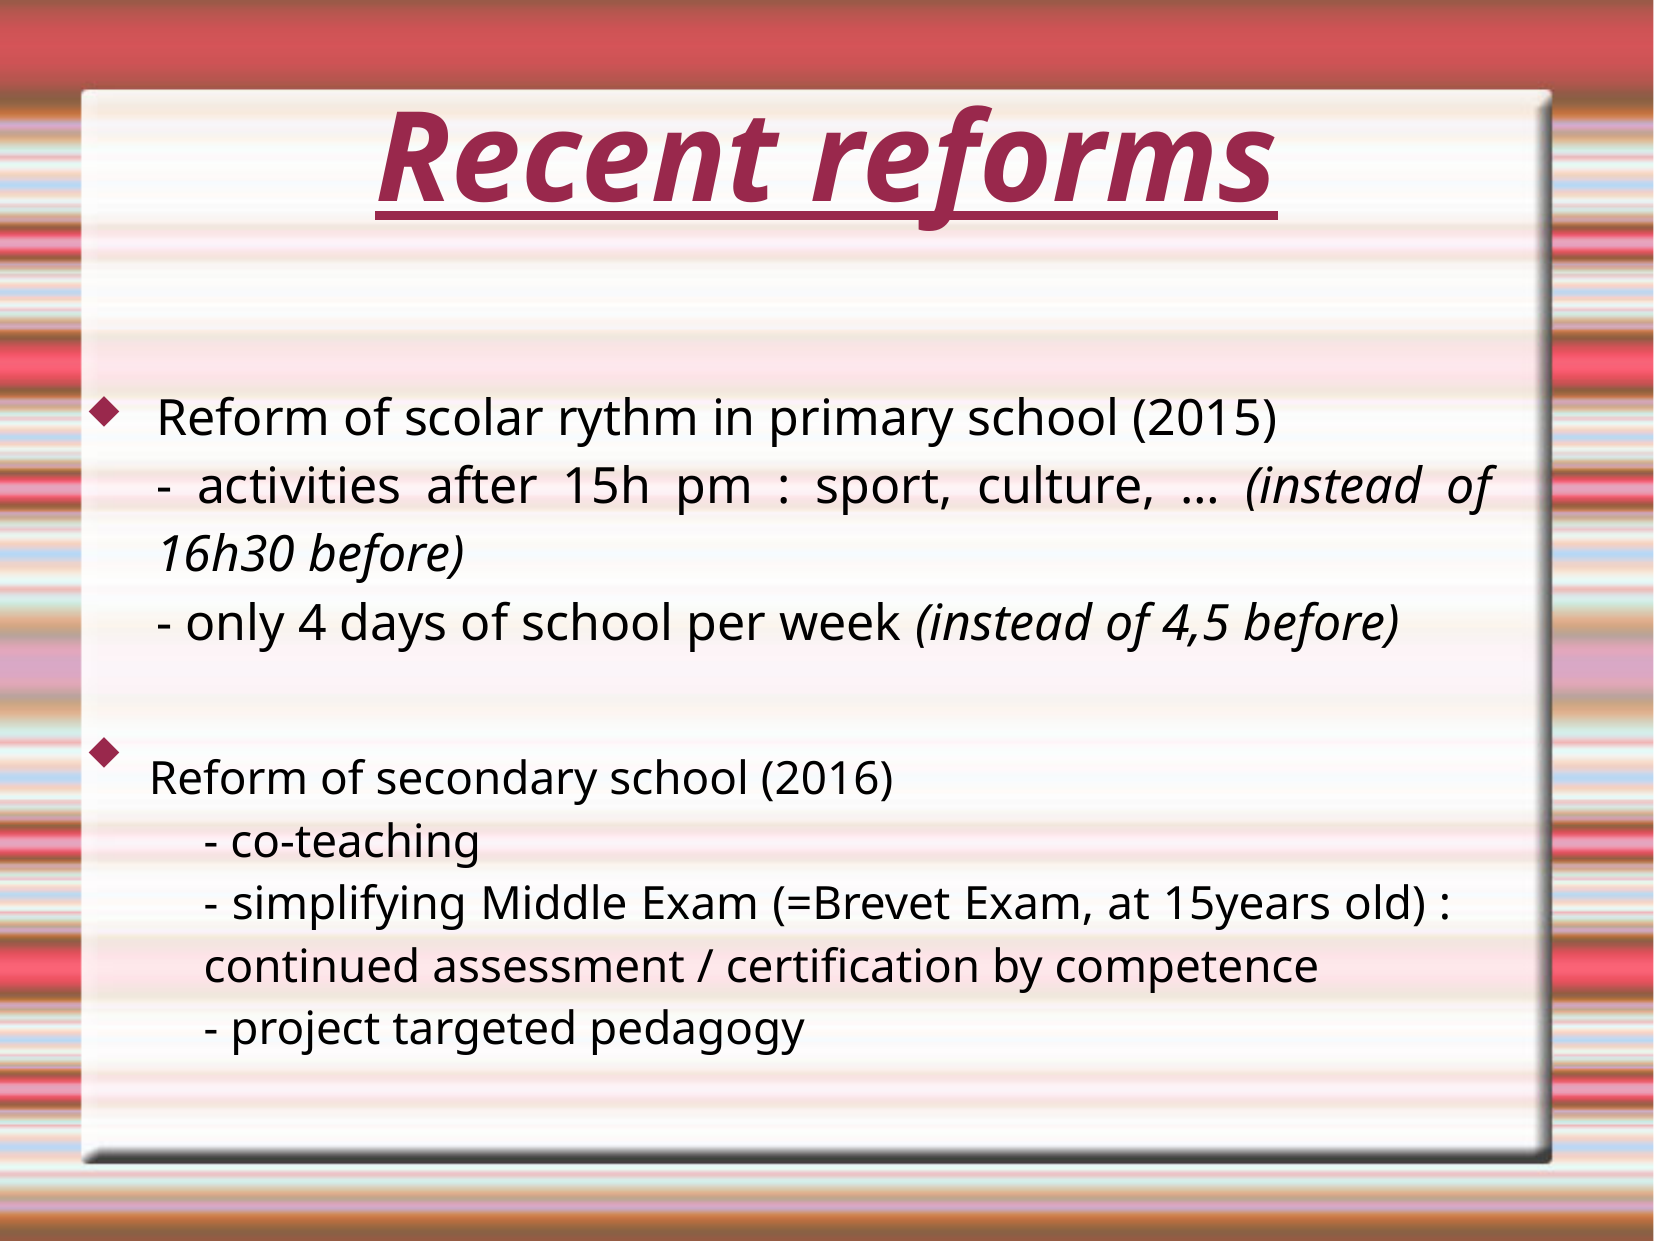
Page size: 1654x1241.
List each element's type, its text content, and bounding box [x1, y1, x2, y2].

text_box Reform of scolar rythm in primary school (2015) - activities after 15h pm : sport, culture, … (instead of 16h30 before) - only 4 days of school per week (instead of 4,5 before) [59, 295, 1506, 833]
title Recent reforms [82, 49, 1571, 257]
text_box Reform of secondary school (2016) - co-teaching - simplifying Middle Exam (=Brevet Exam, at 15years old) : continued assessment / certification by competence - project targeted pedagogy [118, 738, 1506, 1172]
picture [0, 0, 1654, 1241]
